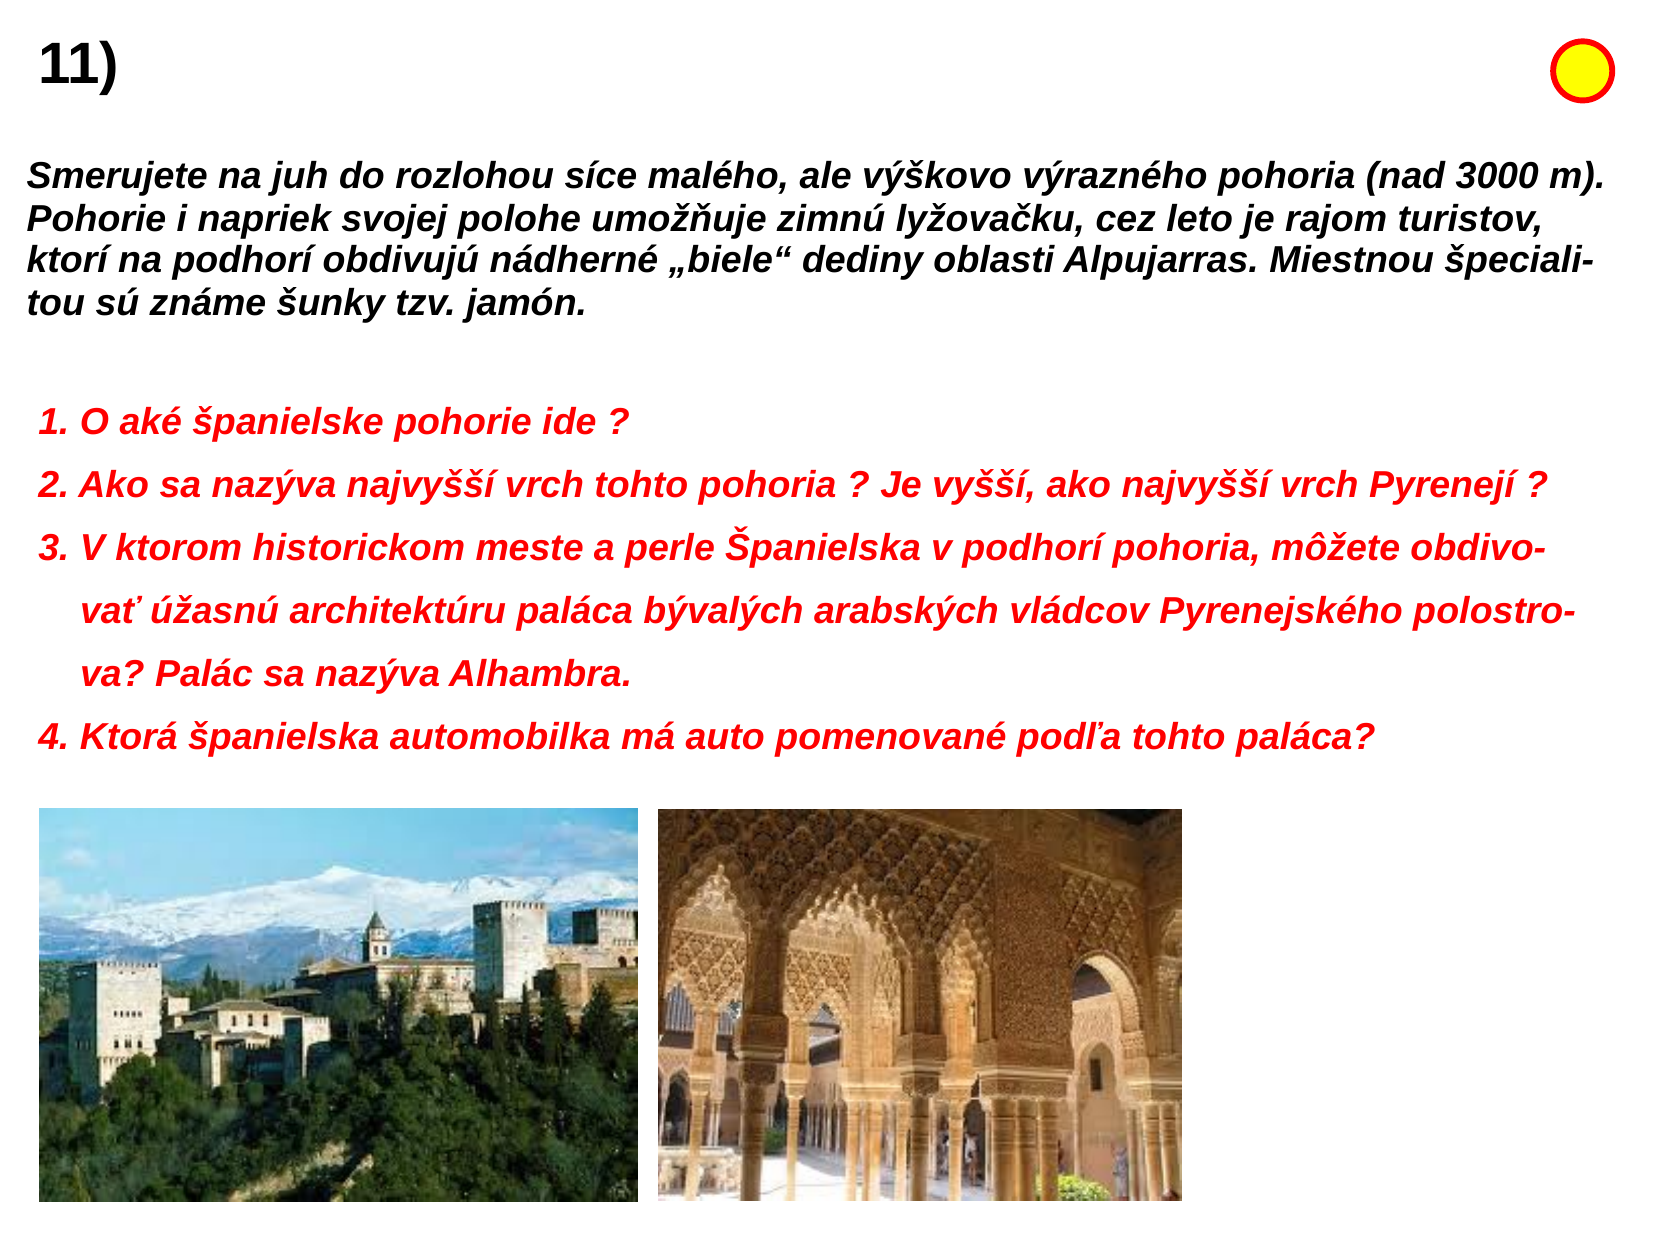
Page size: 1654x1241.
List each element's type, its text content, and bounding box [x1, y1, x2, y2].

picture [39, 808, 638, 1202]
text_box 1. O aké španielske pohorie ide ? 2. Ako sa nazýva najvyšší vrch tohto pohoria ? Je vyšší, ako najvyšší vrch Pyrenejí ? 3. V ktorom historickom meste a perle Španielska v podhorí pohoria, môžete obdivo- vať úžasnú architektúru paláca bývalých arabských vládcov Pyrenejského polostro- va? Palác sa nazýva Alhambra. 4. Ktorá španielska automobilka má auto pomenované podľa tohto paláca? [23, 372, 1595, 870]
picture [658, 809, 1182, 1201]
text_box 11) [23, 23, 1123, 104]
text_box Smerujete na juh do rozlohou síce malého, ale výškovo výrazného pohoria (nad 3000 m). Pohorie i napriek svojej polohe umožňuje zimnú lyžovačku, cez leto je rajom turistov, ktorí na podhorí obdivujú nádherné „biele“ dediny oblasti Alpujarras. Miestnou špeciali- tou sú známe šunky tzv. jamón. [11, 147, 1642, 331]
text_box [1553, 41, 1613, 101]
